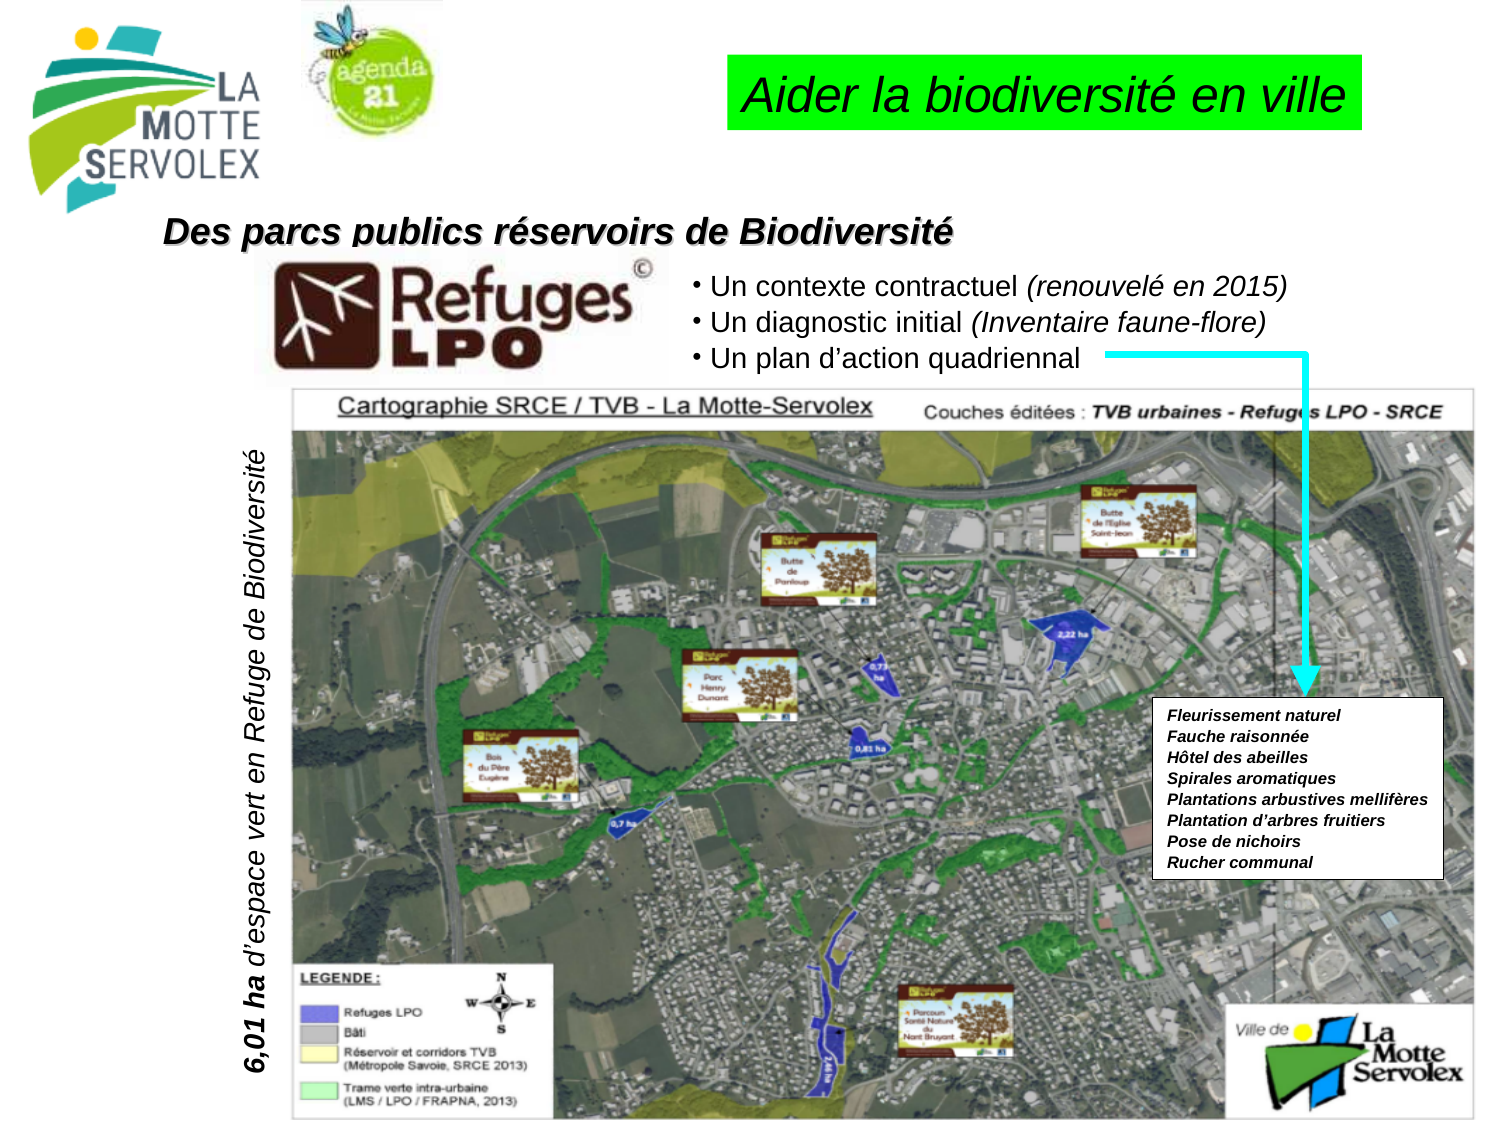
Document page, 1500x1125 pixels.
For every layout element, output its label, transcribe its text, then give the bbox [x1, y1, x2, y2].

text_box Fleurissement naturel Fauche raisonnée Hôtel des abeilles Spirales aromatiques Plantations arbustives mellifères Plantation d’arbres fruitiers Pose de nichoirs Rucher communal [1152, 696, 1444, 880]
picture [254, 0, 1500, 1125]
picture [11, 8, 278, 232]
text_box Aider la biodiversité en ville [727, 54, 1362, 131]
text_box Un contexte contractuel (renouvelé en 2015) Un diagnostic initial (Inventaire faune-flore) Un plan d’action quadriennal [677, 259, 1304, 383]
picture [301, 0, 443, 142]
text_box 6,01 ha d’espace vert en Refuge de Biodiversité [227, 425, 278, 1099]
text_box Des parcs publics réservoirs de Biodiversité [148, 199, 970, 261]
